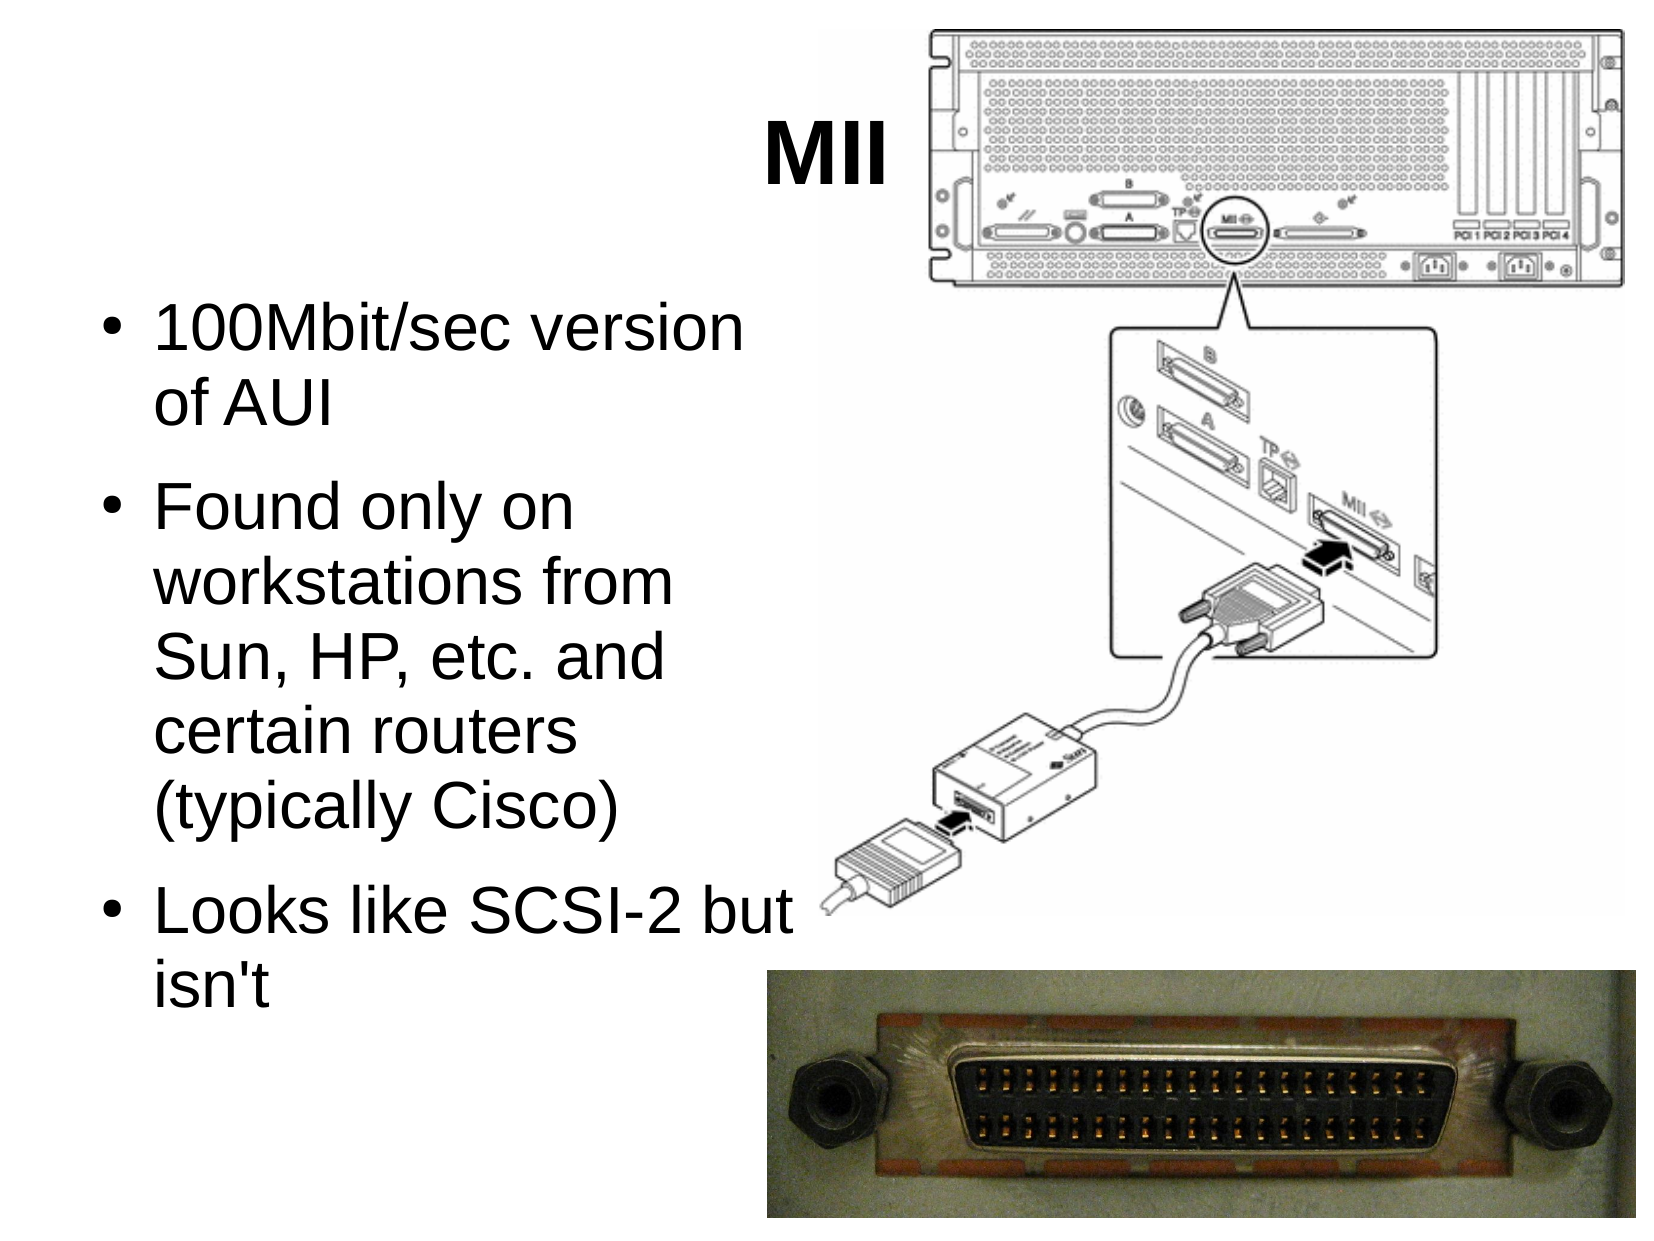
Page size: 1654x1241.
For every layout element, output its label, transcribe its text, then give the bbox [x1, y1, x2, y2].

list 100Mbit/sec version of AUI Found only on workstations from Sun, HP, etc. and certain routers (typically Cisco) Looks like SCSI-2 but isn't [82, 290, 809, 1094]
picture [818, 29, 1625, 916]
picture [767, 970, 1636, 1218]
title MII [82, 56, 1571, 250]
